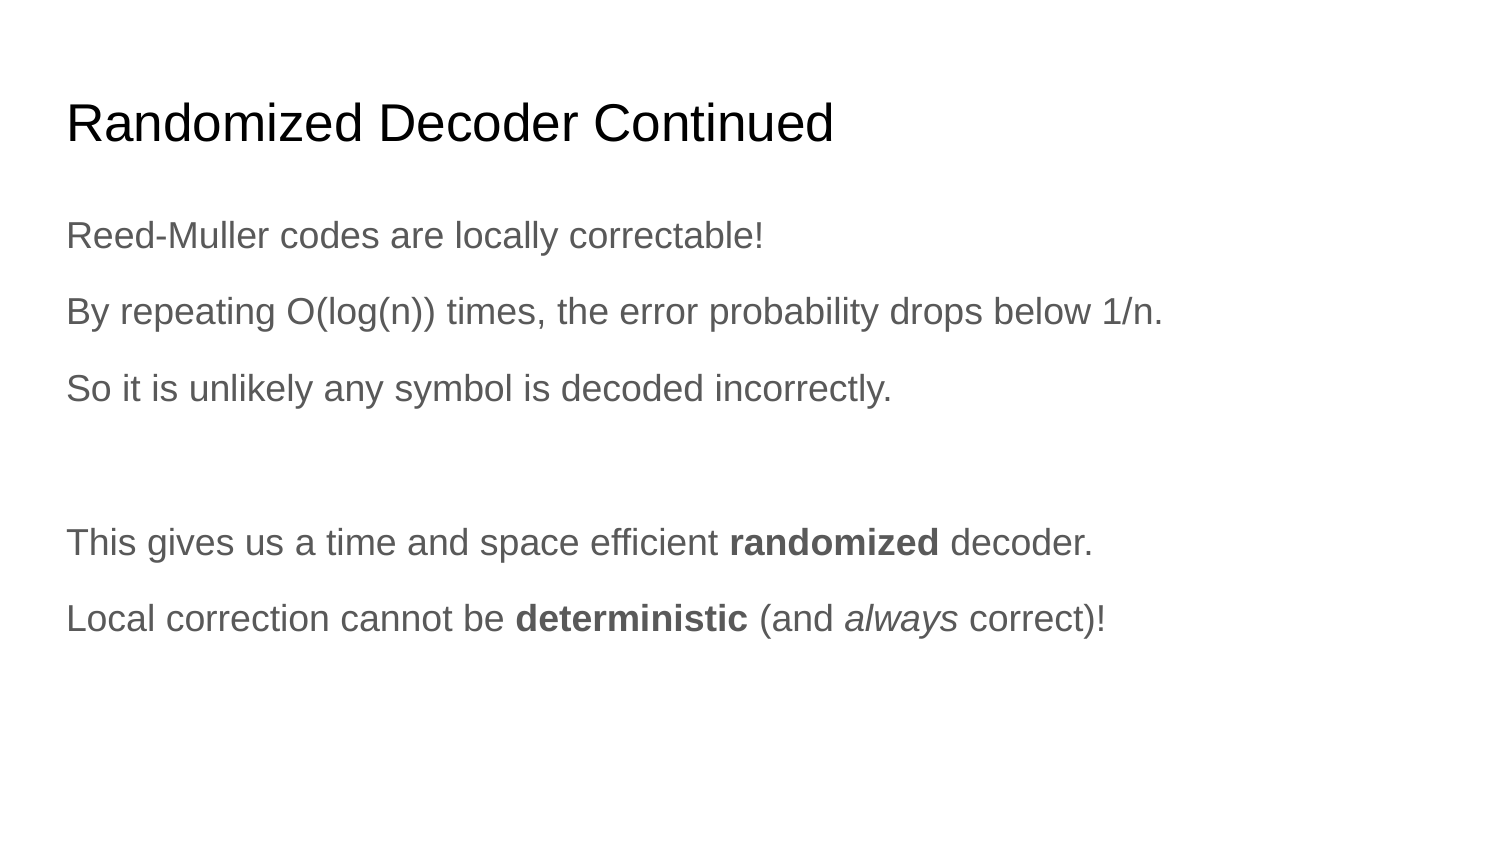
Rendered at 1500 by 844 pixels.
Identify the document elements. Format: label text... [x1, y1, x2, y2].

list Reed-Muller codes are locally correctable! By repeating O(log(n)) times, the error probability drops below 1/n. So it is unlikely any symbol is decoded incorrectly. This gives us a time and space efficient randomized decoder. Local correction cannot be deterministic (and always correct)! [51, 189, 1449, 750]
title Randomized Decoder Continued [51, 72, 1449, 167]
